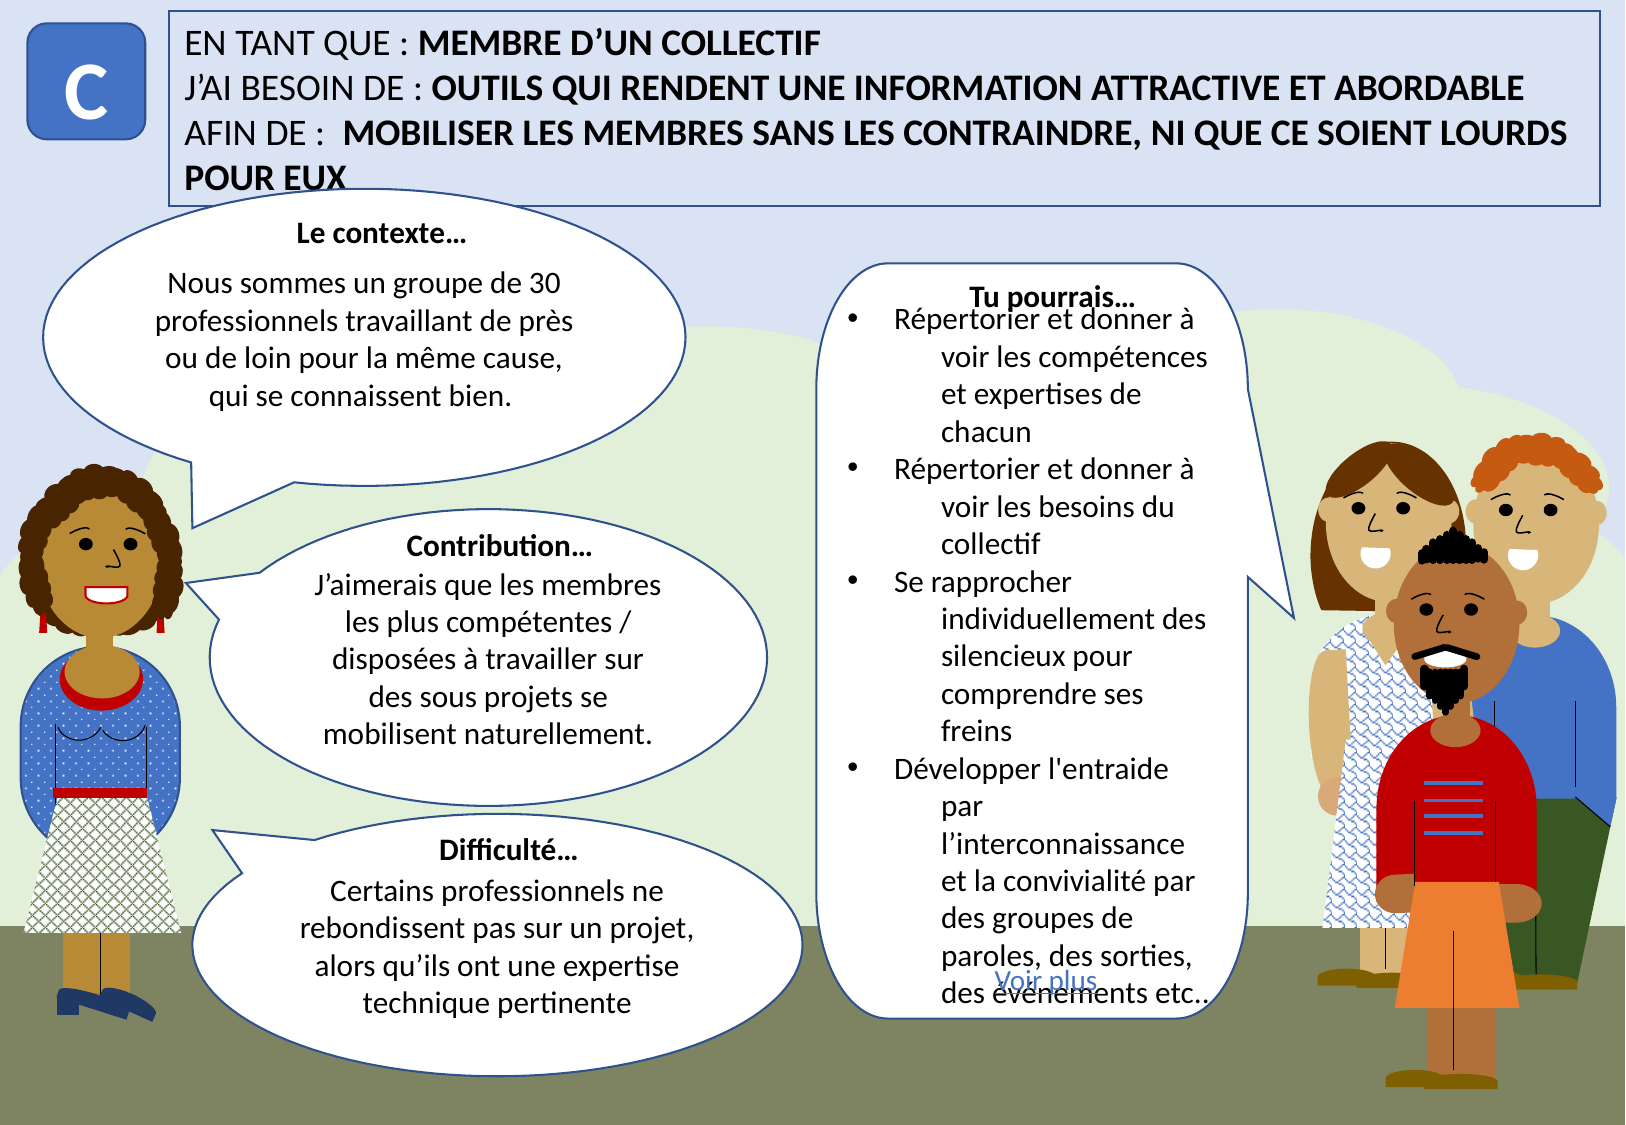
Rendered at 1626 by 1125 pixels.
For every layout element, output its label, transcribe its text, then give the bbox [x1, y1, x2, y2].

text_box Répertorier et donner à voir les compétences et expertises de chacun Répertorier et donner à voir les besoins du collectif Se rapprocher individuellement des silencieux pour comprendre ses freins Développer l'entraide par l’interconnaissance et la convivialité par des groupes de paroles, des sorties, des événements etc.. [816, 263, 1294, 1019]
text_box Nous sommes un groupe de 30 professionnels travaillant de près ou de loin pour la même cause, qui se connaissent bien. [43, 188, 686, 529]
text_box Voir plus [903, 953, 1189, 1005]
text_box Difficulté… [424, 822, 600, 876]
text_box C [27, 23, 146, 140]
text_box En tant que : membre d’un collectif J’ai besoin de : outils qui rendent une information attractive et abordable Afin de : mobiliser les membres sans les contraindre, ni que ce soient lourds pour eux [169, 10, 1601, 206]
text_box [0, 0, 1625, 1125]
text_box J’aimerais que les membres les plus compétentes / disposées à travailler sur des sous projets se mobilisent naturellement. [185, 518, 768, 806]
text_box Certains professionnels ne rebondissent pas sur un projet, alors qu’ils ont une expertise technique pertinente [192, 813, 803, 1077]
text_box Le contexte… [281, 204, 485, 258]
text_box Contribution… [391, 517, 611, 572]
text_box Tu pourrais… [954, 269, 1168, 323]
